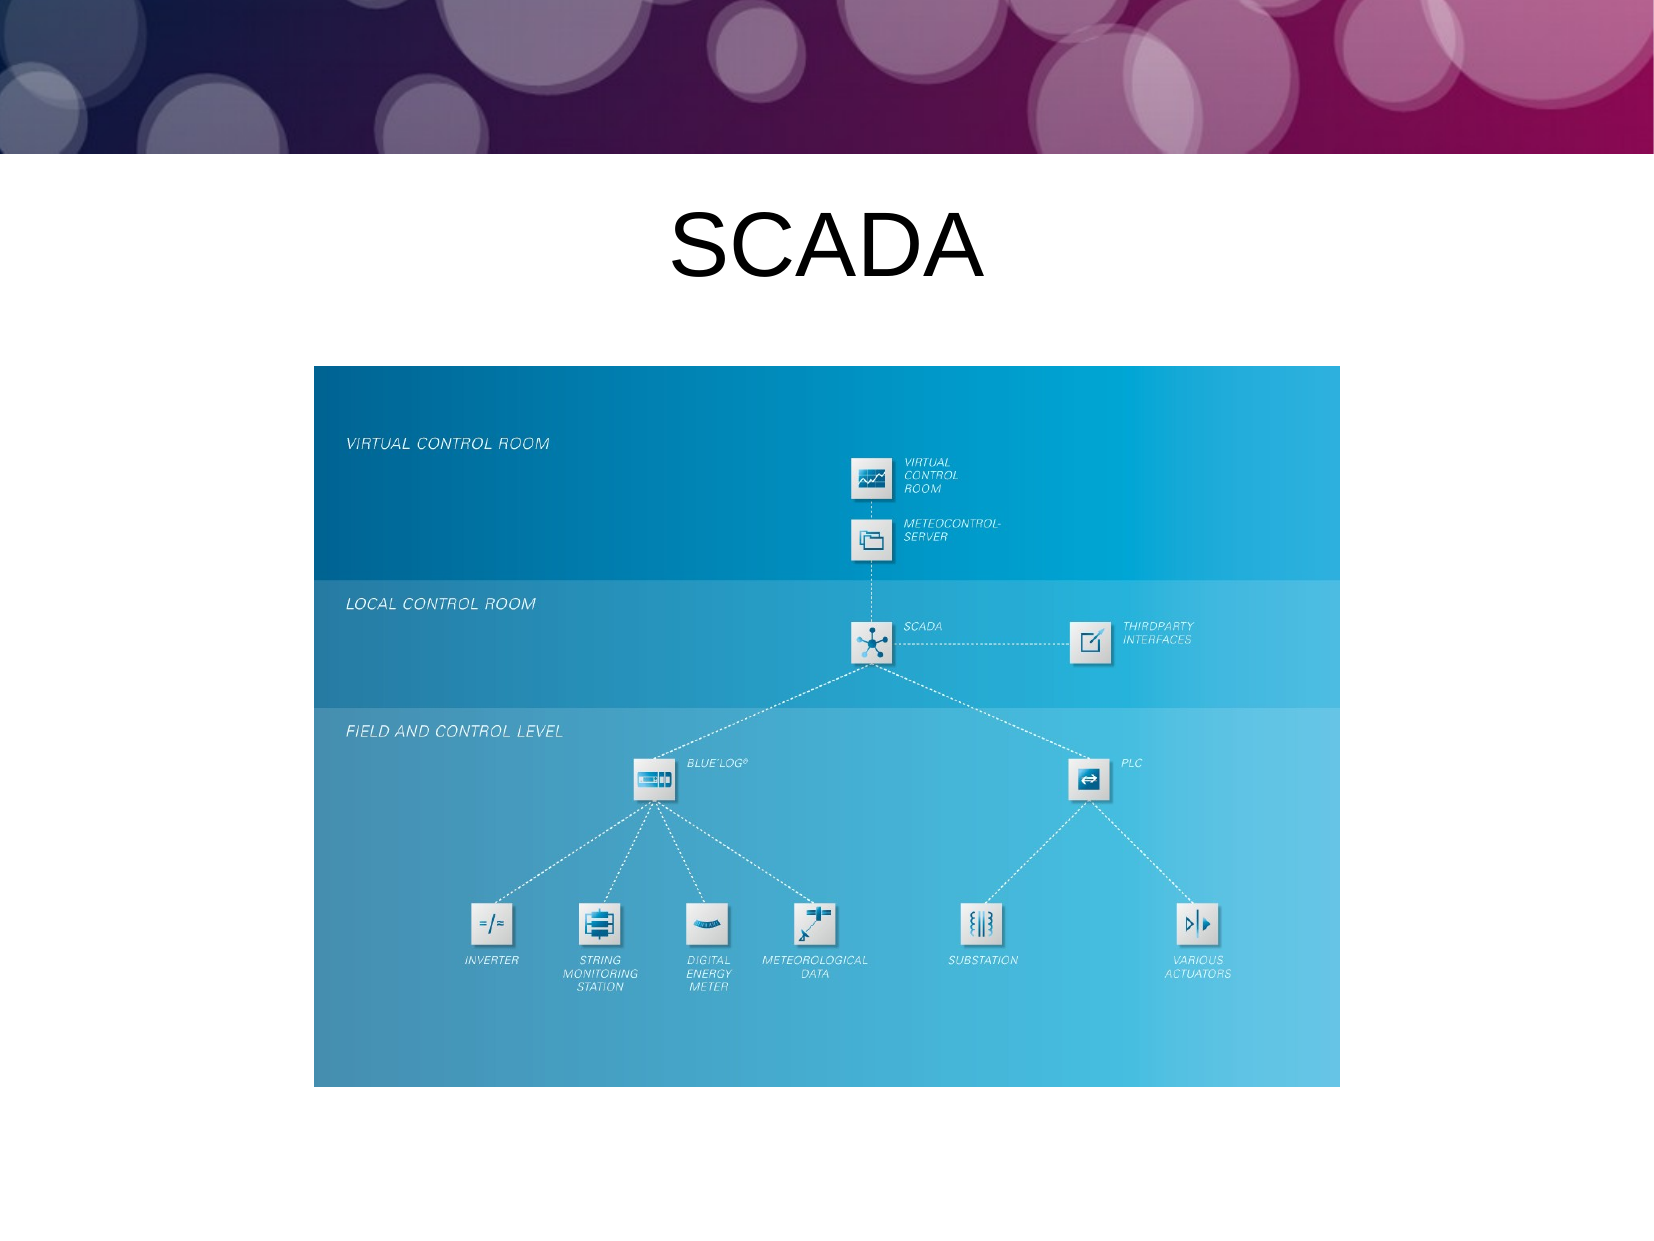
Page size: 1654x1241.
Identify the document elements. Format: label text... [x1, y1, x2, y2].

picture [537, 438, 543, 448]
picture [500, 437, 506, 446]
title SCADA [82, 159, 1571, 331]
picture [906, 485, 914, 491]
picture [461, 442, 469, 448]
picture [851, 458, 893, 499]
picture [977, 520, 985, 526]
picture [363, 439, 369, 448]
picture [851, 520, 893, 562]
picture [392, 438, 400, 449]
picture [443, 439, 450, 448]
picture [0, 0, 1654, 154]
picture [314, 366, 1340, 1087]
picture [940, 459, 948, 466]
